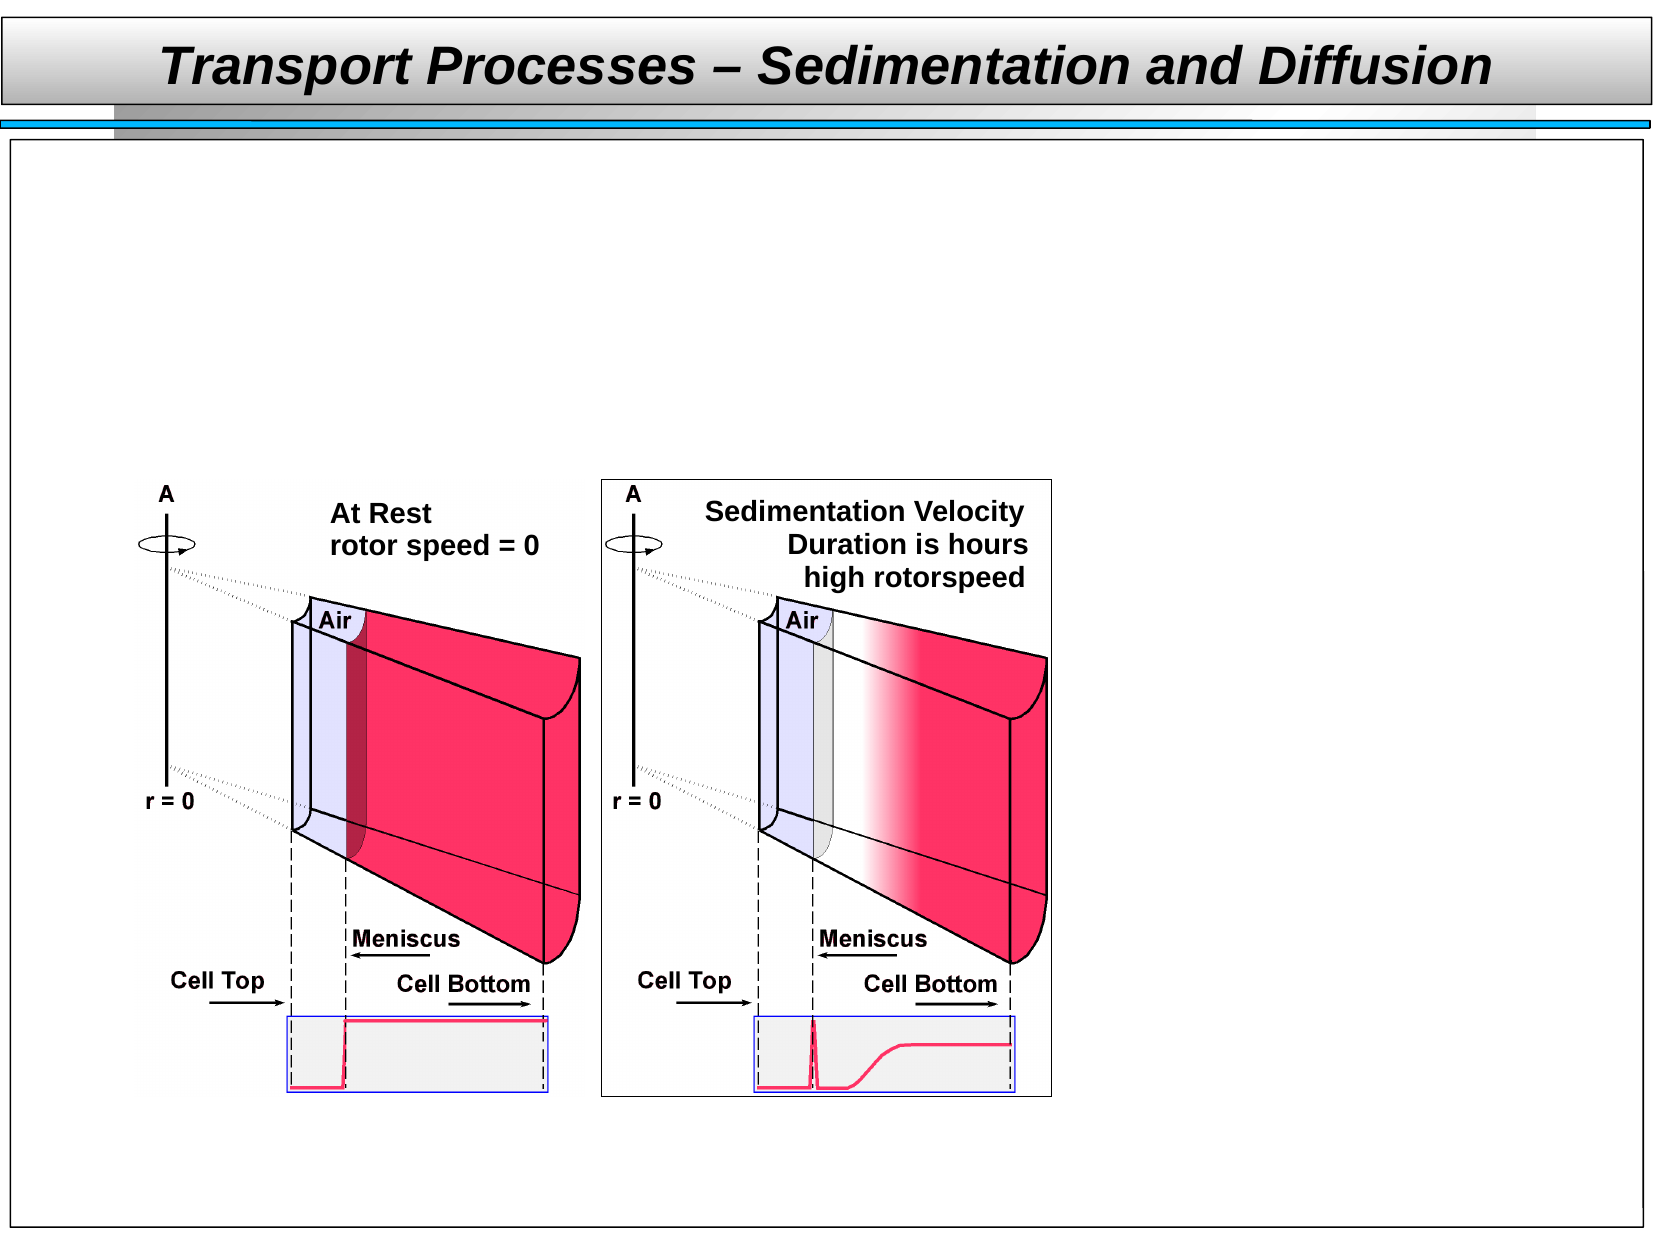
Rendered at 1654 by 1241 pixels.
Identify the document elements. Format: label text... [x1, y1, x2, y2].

picture [134, 479, 585, 1097]
text_box [0, 120, 1651, 129]
picture [601, 479, 1052, 1097]
text_box [10, 139, 1644, 1228]
text_box Sedimentation Velocity Duration is hours high rotorspeed [690, 487, 1048, 602]
text_box At Rest rotor speed = 0 [315, 489, 569, 597]
text_box Transport Processes – Sedimentation and Diffusion [1, 17, 1652, 105]
